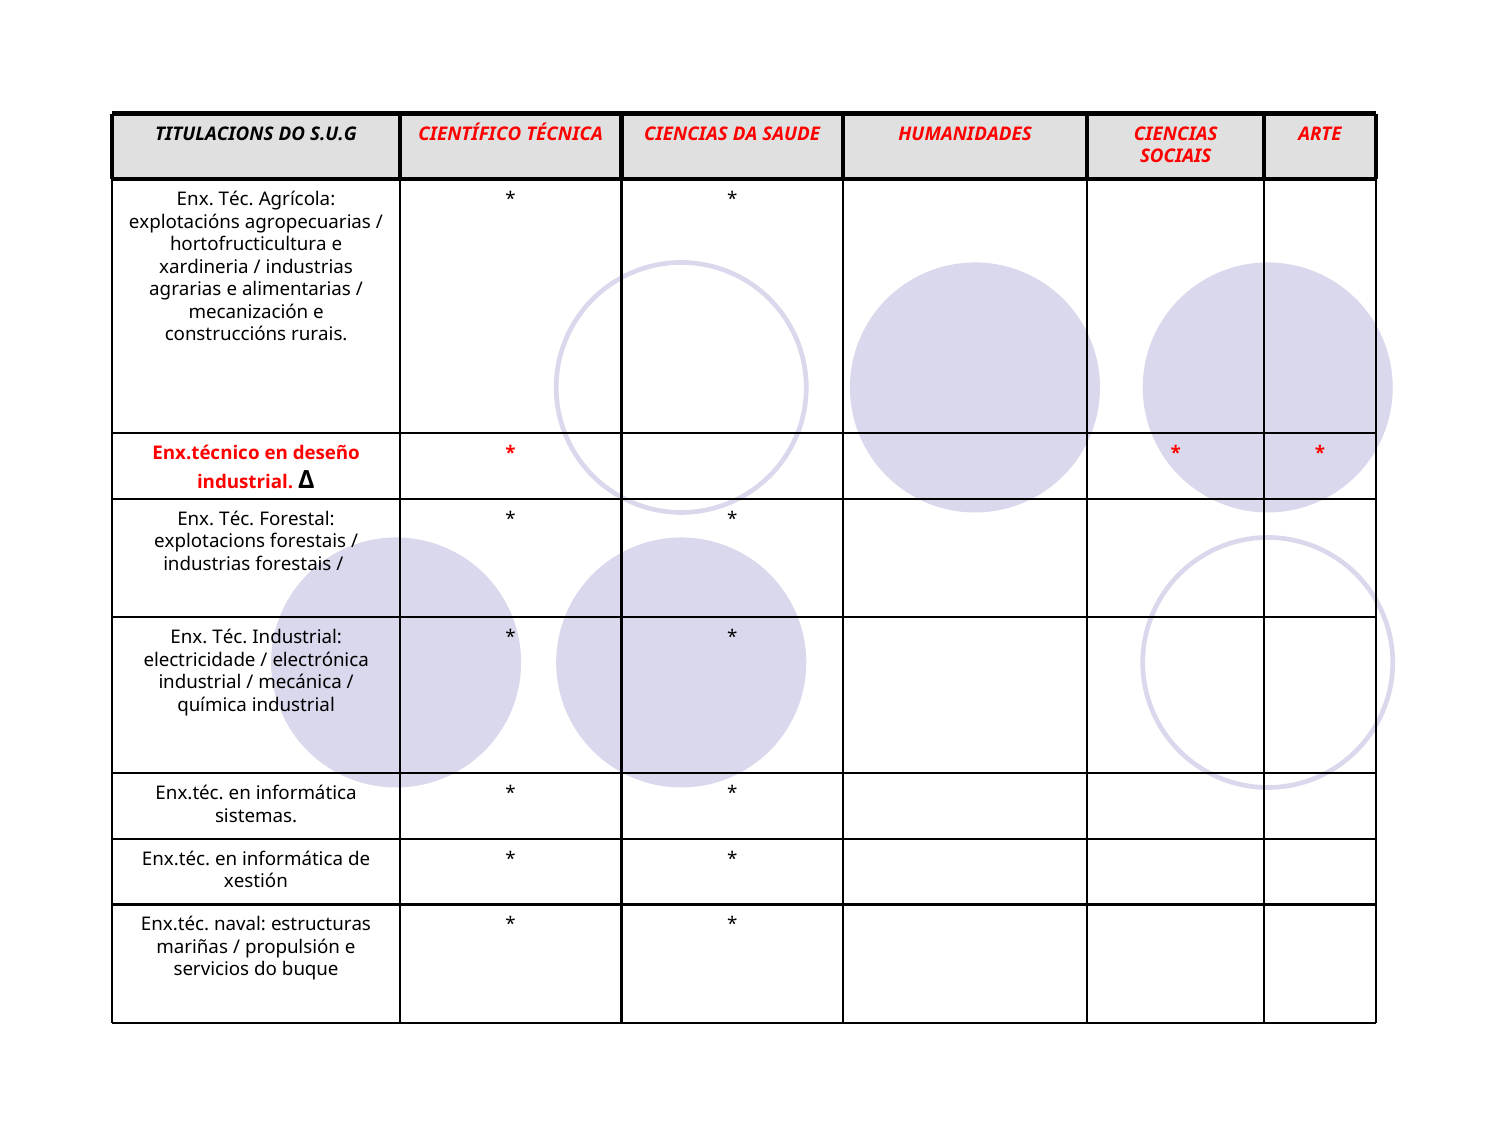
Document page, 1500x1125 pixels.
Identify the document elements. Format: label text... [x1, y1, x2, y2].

text_box Enx. Téc. Agrícola: explotacións agropecuarias / hortofructicultura e xardineria / industrias agrarias e alimentarias / mecanización e construccións rurais. [113, 181, 399, 432]
text_box * [401, 840, 620, 903]
text_box Enx. Téc. Forestal: explotacions forestais / industrias forestais / [113, 500, 399, 616]
text_box CIENCIAS DA SAUDE [624, 116, 841, 177]
text_box * [623, 840, 842, 903]
text_box * [1265, 434, 1375, 498]
text_box * [623, 181, 842, 432]
text_box CIENTÍFICO TÉCNICA [402, 116, 619, 177]
text_box * [401, 906, 620, 1022]
text_box * [401, 500, 620, 616]
text_box Enx.téc. en informática sistemas. [113, 774, 399, 838]
text_box * [1088, 434, 1263, 498]
text_box TITULACIONS DO S.U.G [114, 116, 398, 177]
text_box * [623, 774, 842, 838]
text_box CIENCIAS SOCIAIS [1089, 116, 1262, 177]
text_box * [401, 618, 620, 772]
text_box Enx.técnico en deseño industrial. Δ [113, 434, 399, 498]
text_box * [401, 181, 620, 432]
text_box * [401, 434, 620, 498]
text_box Enx.téc. naval: estructuras mariñas / propulsión e servicios do buque [113, 906, 399, 1022]
text_box HUMANIDADES [845, 116, 1085, 177]
text_box * [623, 500, 842, 616]
text_box Enx. Téc. Industrial: electricidade / electrónica industrial / mecánica / química industrial [113, 618, 399, 772]
text_box * [401, 774, 620, 838]
text_box Enx.téc. en informática de xestión [113, 840, 399, 903]
text_box * [623, 906, 842, 1022]
text_box * [623, 618, 842, 772]
text_box ARTE [1266, 116, 1374, 177]
